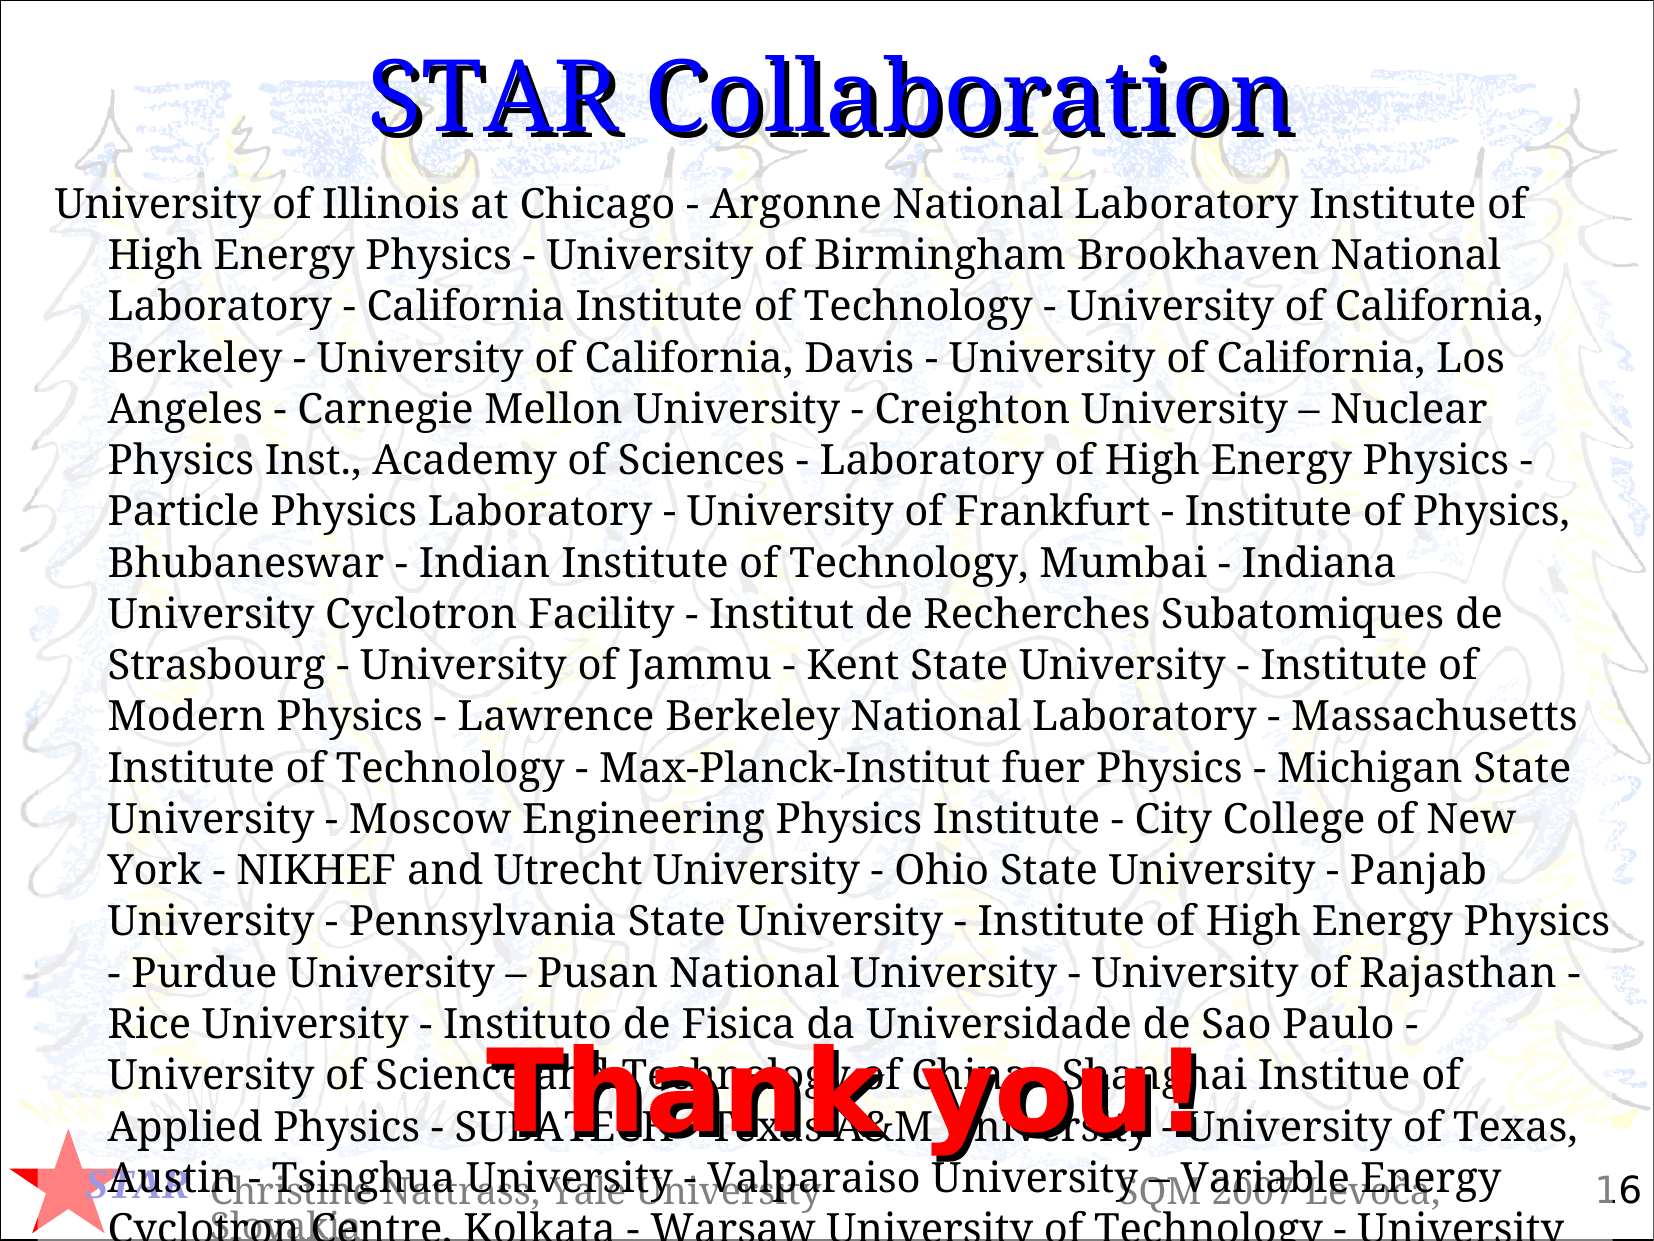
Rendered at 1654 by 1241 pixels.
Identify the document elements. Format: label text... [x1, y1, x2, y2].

text_box Thank you! [471, 1022, 1313, 1171]
title STAR Collaboration [86, 0, 1576, 177]
list University of Illinois at Chicago - Argonne National Laboratory Institute of High Energy Physics - University of Birmingham Brookhaven National Laboratory - California Institute of Technology - University of California, Berkeley - University of California, Davis - University of California, Los Angeles - Carnegie Mellon University - Creighton University – Nuclear Physics Inst., Academy of Sciences - Laboratory of High Energy Physics - Particle Physics Laboratory - University of Frankfurt - Institute of Physics, Bhubaneswar - Indian Institute of Technology, Mumbai - Indiana University Cyclotron Facility - Institut de Recherches Subatomiques de Strasbourg - University of Jammu - Kent State University - Institute of Modern Physics - Lawrence Berkeley National Laboratory - Massachusetts Institute of Technology - Max-Planck-Institut fuer Physics - Michigan State University - Moscow Engineering Physics Institute - City College of New York - NIKHEF and Utrecht University - Ohio State University - Panjab University - Pennsylvania State University - Institute of High Energy Physics - Purdue University – Pusan National University - University of Rajasthan - Rice University - Instituto de Fisica da Universidade de Sao Paulo - University of Science and Technology of China - Shanghai Institue of Applied Physics - SUBATECH - Texas A&M University - University of Texas, Austin - Tsinghua University - Valparaiso University – Variable Energy Cyclotron Centre, Kolkata - Warsaw University of Technology - University of Washington - Wayne State University - Institute of Particle Physics - Yale University - University of Zagreb [37, 177, 1613, 1083]
